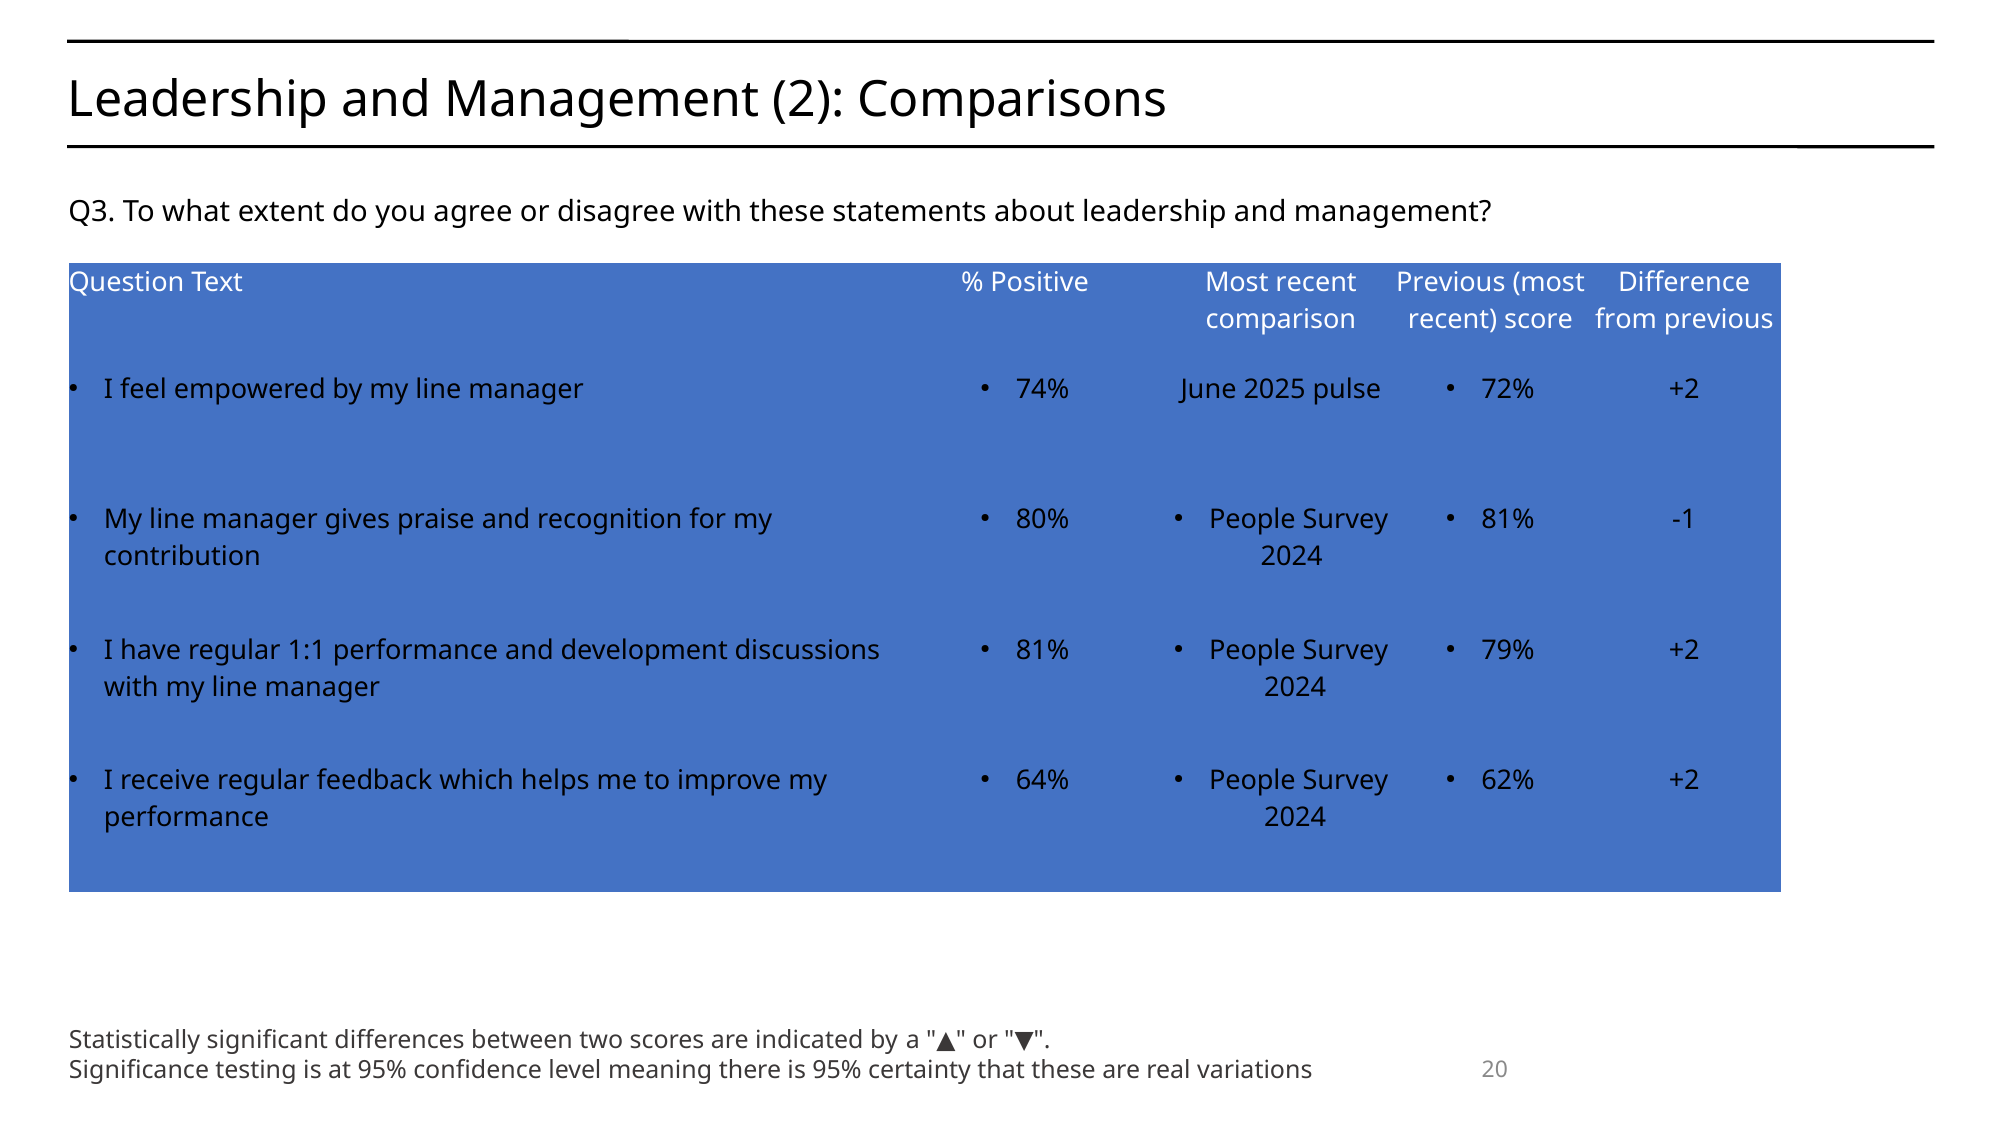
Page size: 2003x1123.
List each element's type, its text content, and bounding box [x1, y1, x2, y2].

table_cell People Survey 2024 [1168, 761, 1393, 892]
table_cell 81% [928, 631, 1122, 761]
table_cell My line manager gives praise and recognition for my contribution [69, 500, 928, 631]
table_cell People Survey 2024 [1168, 631, 1393, 761]
table_cell [1122, 500, 1168, 631]
table_cell 81% [1393, 500, 1587, 631]
table_cell I feel empowered by my line manager [69, 370, 928, 500]
table_cell I have regular 1:1 performance and development discussions with my line manager [69, 631, 928, 761]
table_cell +2 [1587, 631, 1781, 761]
table_cell [1122, 370, 1168, 500]
table_cell June 2025 pulse [1168, 370, 1393, 500]
table_cell 62% [1393, 761, 1587, 892]
table_cell [1122, 761, 1168, 892]
text_box 20 [1466, 1039, 1934, 1100]
table_header Difference from previous [1587, 263, 1781, 370]
table_cell -1 [1587, 500, 1781, 631]
text_box Statistically significant differences between two scores are indicated by a "▲" or "▼". Significance testing is at 95% confidence level meaning there is 95% certainty that these are real variations [54, 1015, 1400, 1092]
table_cell +2 [1587, 761, 1781, 892]
table_cell 64% [928, 761, 1122, 892]
table_header Previous (most recent) score [1393, 263, 1587, 370]
table_cell +2 [1587, 370, 1781, 500]
table_cell People Survey 2024 [1168, 500, 1393, 631]
table_cell 72% [1393, 370, 1587, 500]
table_cell 80% [928, 500, 1122, 631]
table_header [1122, 263, 1168, 370]
text_box Leadership and Management (2): Comparisons [67, 48, 1936, 136]
table_cell 79% [1393, 631, 1587, 761]
table_cell I receive regular feedback which helps me to improve my performance [69, 761, 928, 892]
table_cell [1122, 631, 1168, 761]
table_header Question Text [69, 263, 928, 370]
table_header % Positive [928, 263, 1122, 370]
text_box Q3. To what extent do you agree or disagree with these statements about leadership and management? [68, 184, 1586, 227]
table_header Most recent comparison [1168, 263, 1393, 370]
table_cell 74% [928, 370, 1122, 500]
